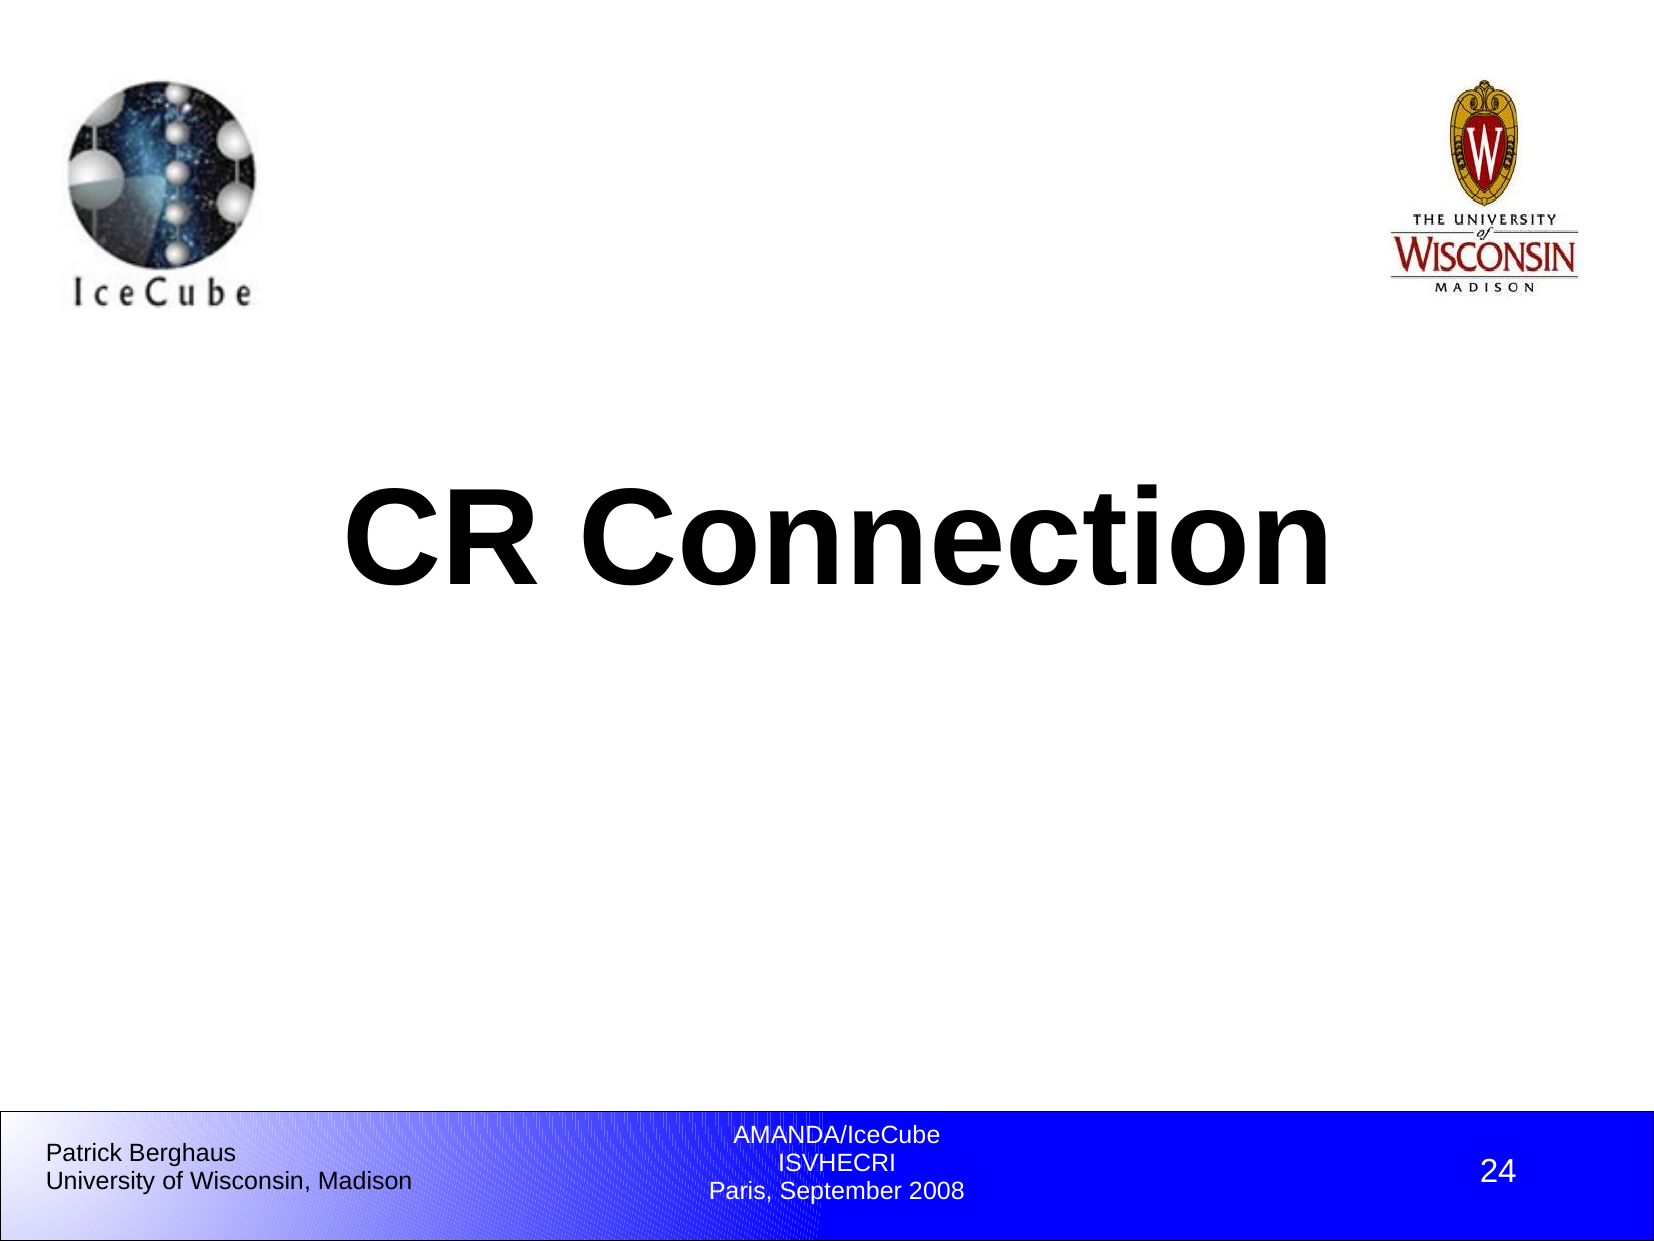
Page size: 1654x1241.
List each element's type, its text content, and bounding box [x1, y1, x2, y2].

text_box CR Connection [327, 452, 1351, 676]
picture [1381, 76, 1585, 310]
picture [60, 78, 263, 308]
